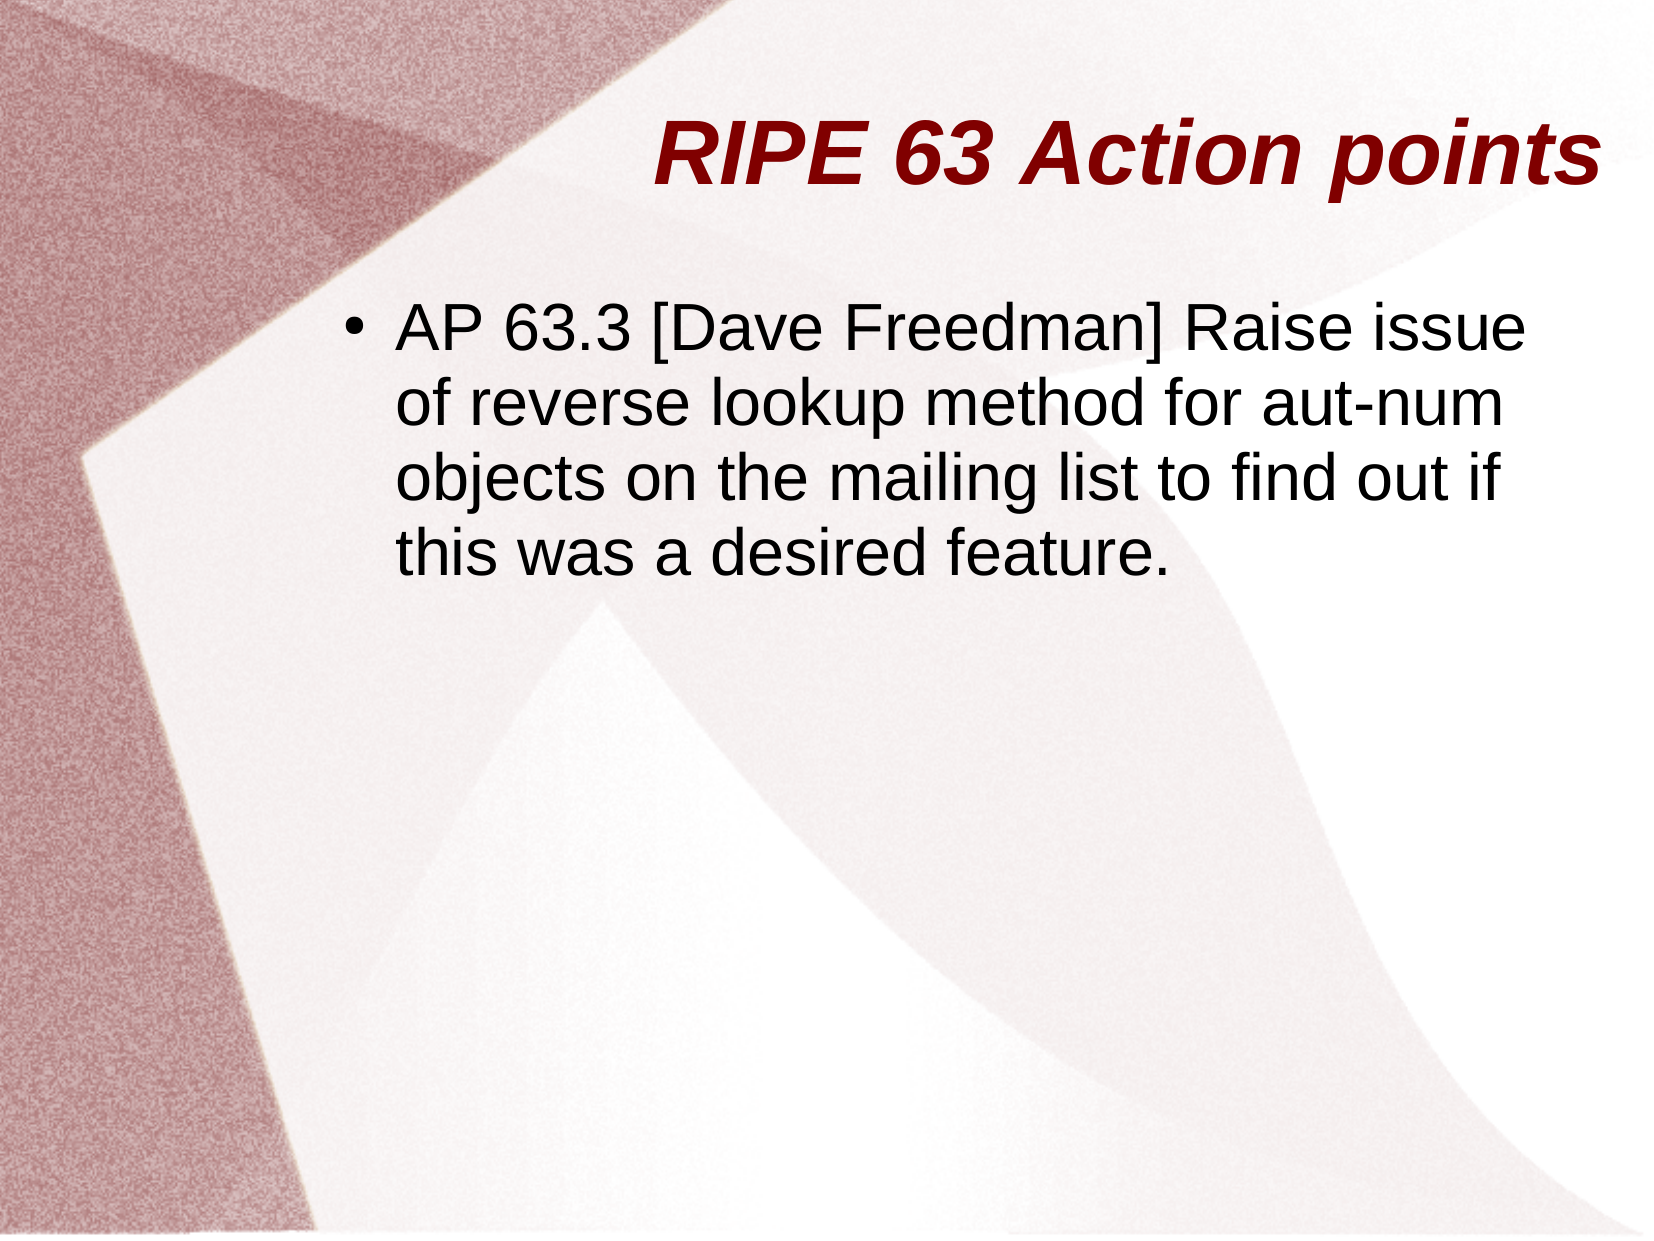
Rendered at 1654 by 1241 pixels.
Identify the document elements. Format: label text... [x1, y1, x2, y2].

list AP 63.3 [Dave Freedman] Raise issue of reverse lookup method for aut-num objects on the mailing list to find out if this was a desired feature. [324, 290, 1601, 901]
picture [0, 0, 1654, 1241]
title RIPE 63 Action points [596, 56, 1607, 250]
